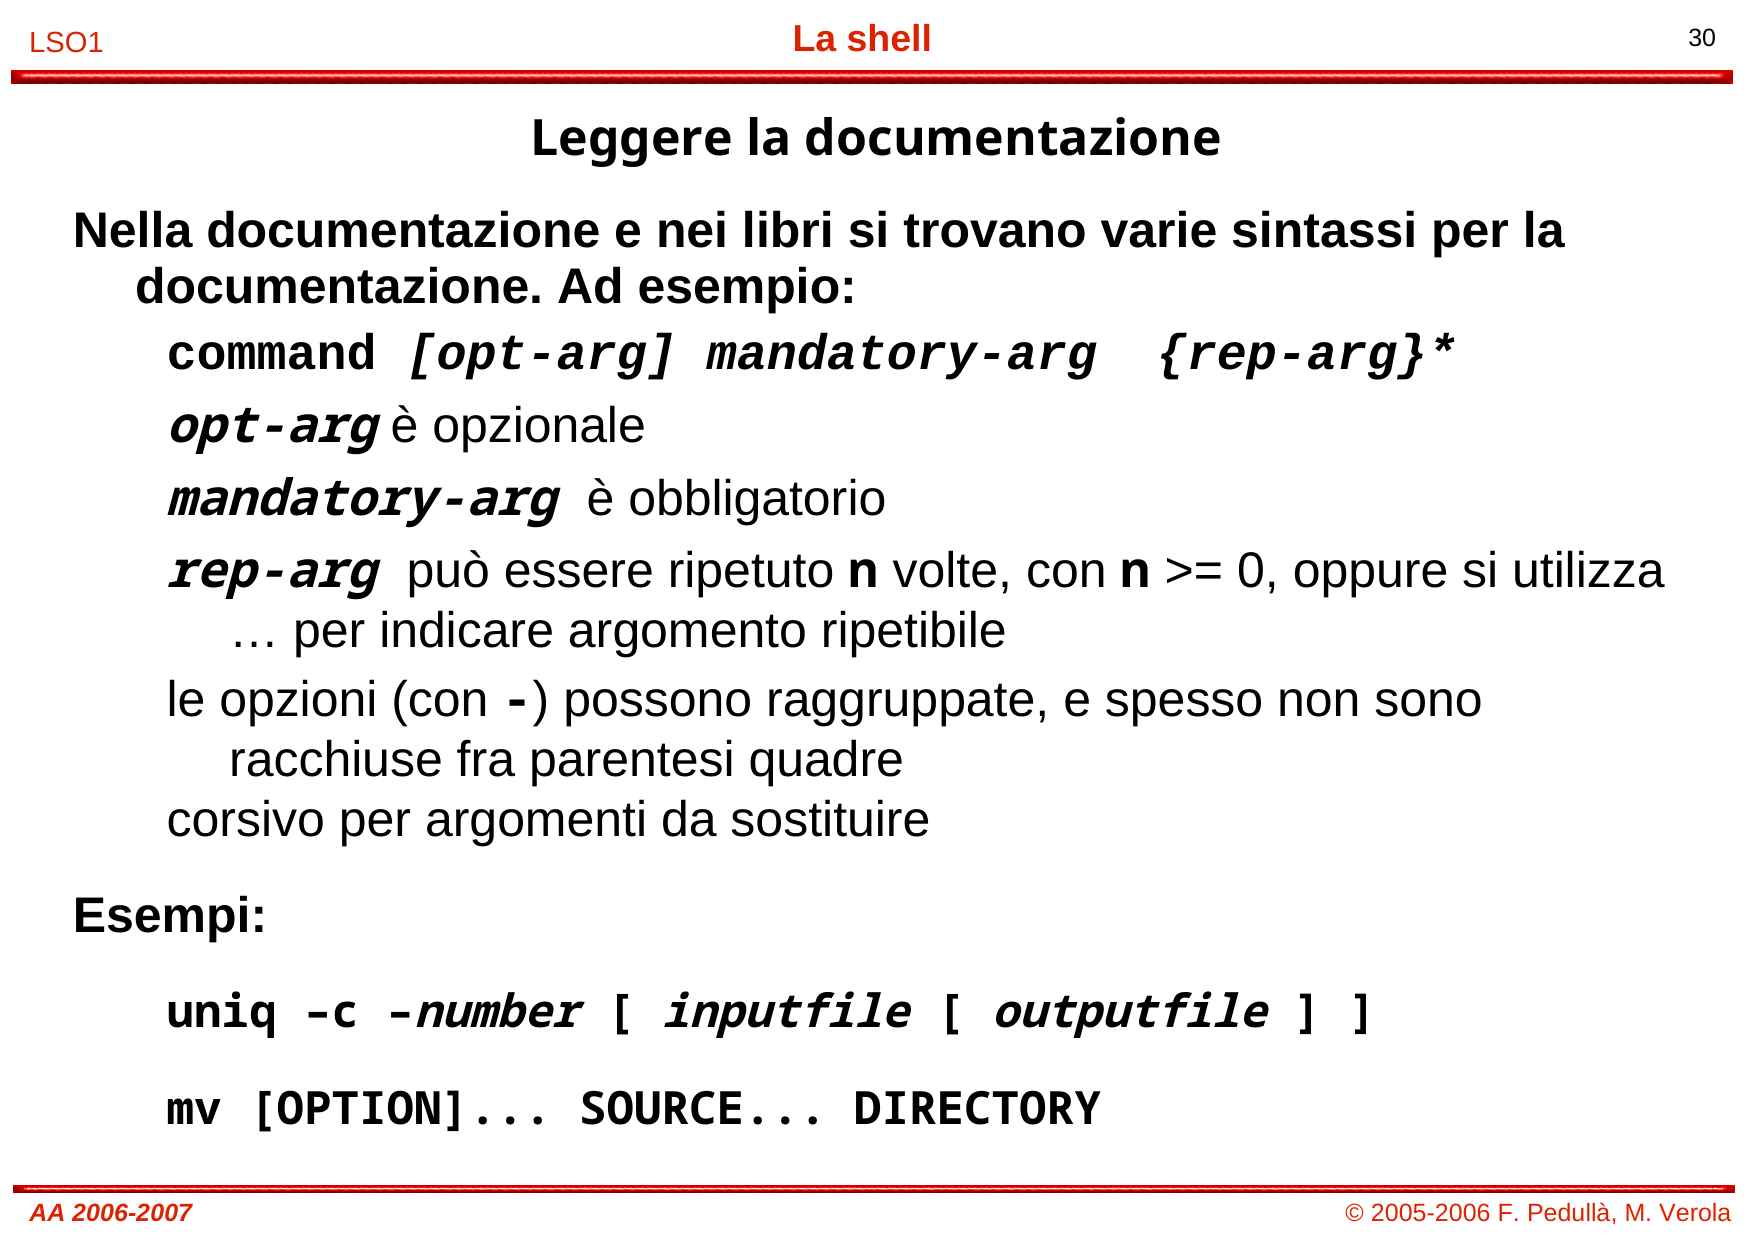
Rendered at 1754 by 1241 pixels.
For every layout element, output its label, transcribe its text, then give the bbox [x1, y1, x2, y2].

picture [11, 70, 1733, 84]
picture [13, 1185, 1735, 1193]
list Nella documentazione e nei libri si trovano varie sintassi per la documentazione. Ad esempio: command [opt-arg] mandatory-arg {rep-arg}* opt-arg è opzionale mandatory-arg è obbligatorio rep-arg può essere ripetuto n volte, con n >= 0, oppure si utilizza … per indicare argomento ripetibile le opzioni (con -) possono raggruppate, e spesso non sono racchiuse fra parentesi quadre corsivo per argomenti da sostituire Esempi: uniq –c –number [ inputfile [ outputfile ] ] mv [OPTION]... SOURCE... DIRECTORY [58, 194, 1696, 1138]
title Leggere la documentazione [301, 90, 1452, 186]
